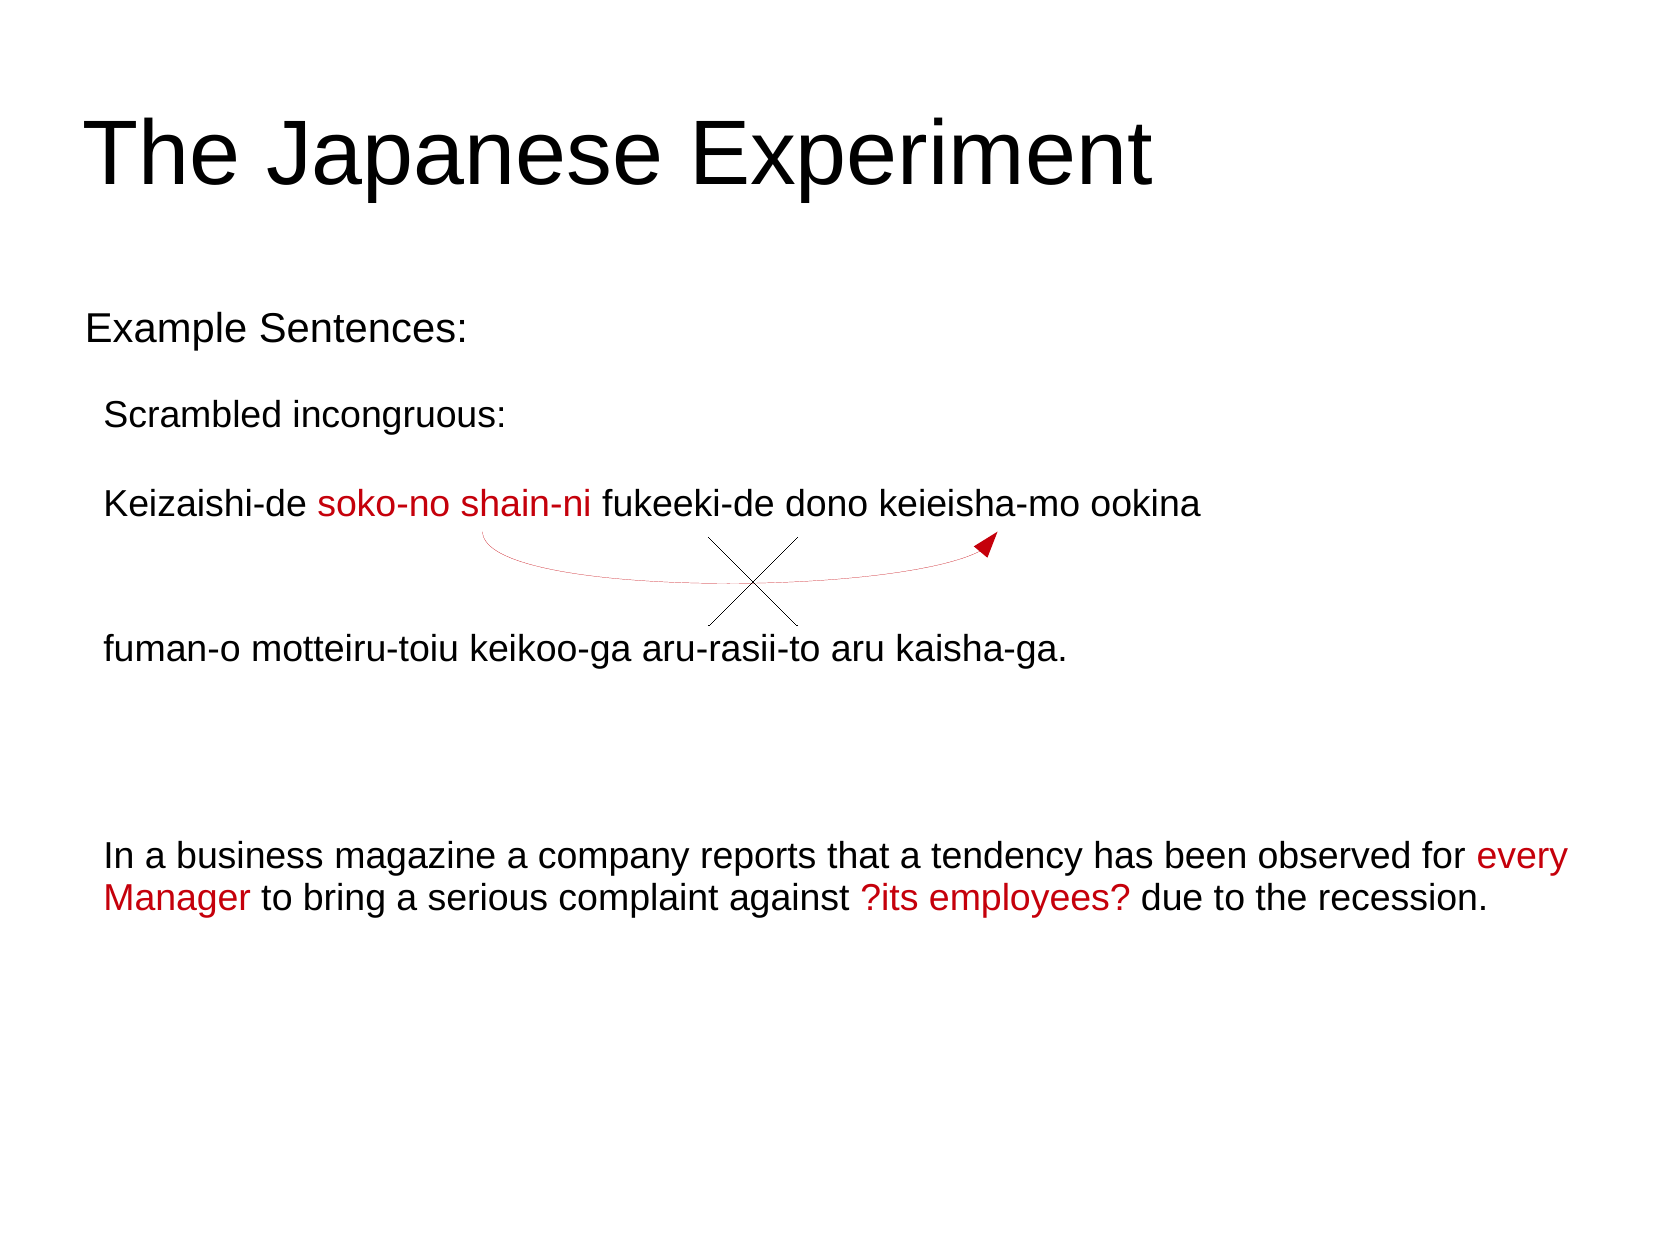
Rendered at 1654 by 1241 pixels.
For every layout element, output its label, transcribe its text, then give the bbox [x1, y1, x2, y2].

text_box Keizaishi-de soko-no shain-ni fukeeki-de dono keieisha-mo ookina [88, 474, 1226, 532]
text_box In a business magazine a company reports that a tendency has been observed for every Manager to bring a serious complaint against ?its employees? due to the recession. [88, 826, 1593, 926]
text_box fuman-o motteiru-toiu keikoo-ga aru-rasii-to aru kaisha-ga. [88, 620, 1084, 678]
text_box Example Sentences: [70, 297, 483, 360]
text_box Scrambled incongruous: [88, 386, 522, 444]
title The Japanese Experiment [82, 49, 1571, 257]
